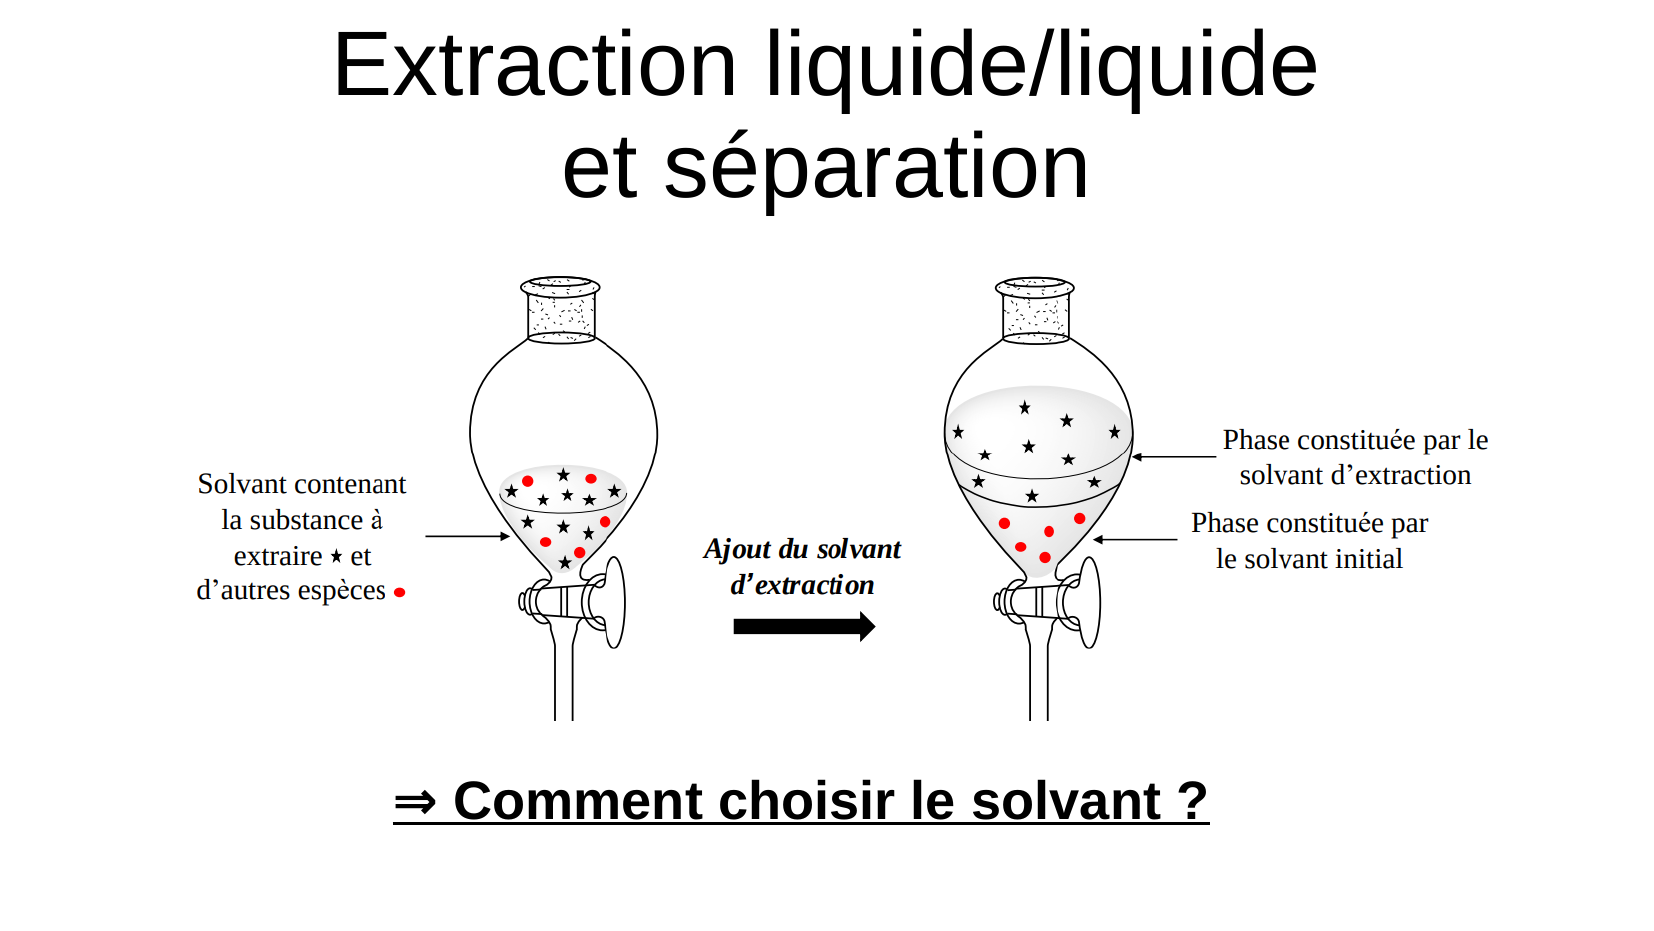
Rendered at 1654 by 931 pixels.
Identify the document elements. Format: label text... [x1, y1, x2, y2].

text_box ⇒ Comment choisir le solvant ? [377, 763, 1220, 839]
picture [155, 259, 1509, 721]
title Extraction liquide/liquide et séparation [82, 12, 1571, 218]
